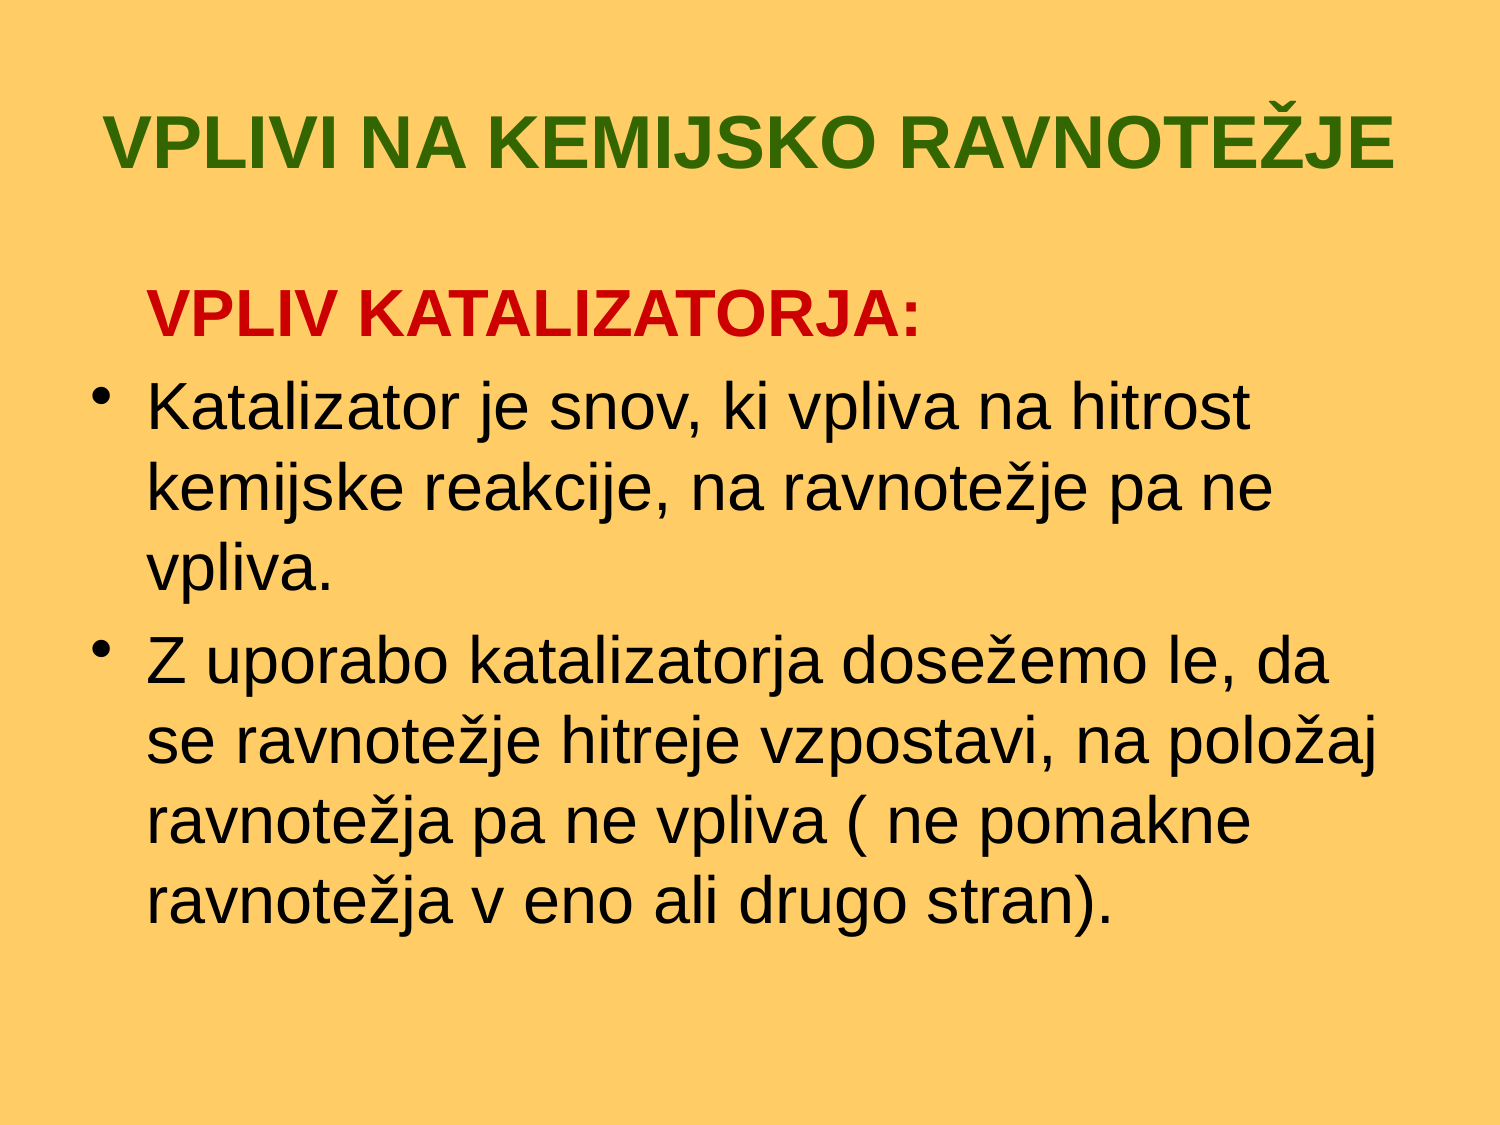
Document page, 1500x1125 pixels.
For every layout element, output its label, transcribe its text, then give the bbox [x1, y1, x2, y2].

list VPLIV KATALIZATORJA: Katalizator je snov, ki vpliva na hitrost kemijske reakcije, na ravnotežje pa ne vpliva. Z uporabo katalizatorja dosežemo le, da se ravnotežje hitreje vzpostavi, na položaj ravnotežja pa ne vpliva ( ne pomakne ravnotežja v eno ali drugo stran). [75, 262, 1425, 1005]
title VPLIVI NA KEMIJSKO RAVNOTEŽJE [75, 45, 1425, 233]
